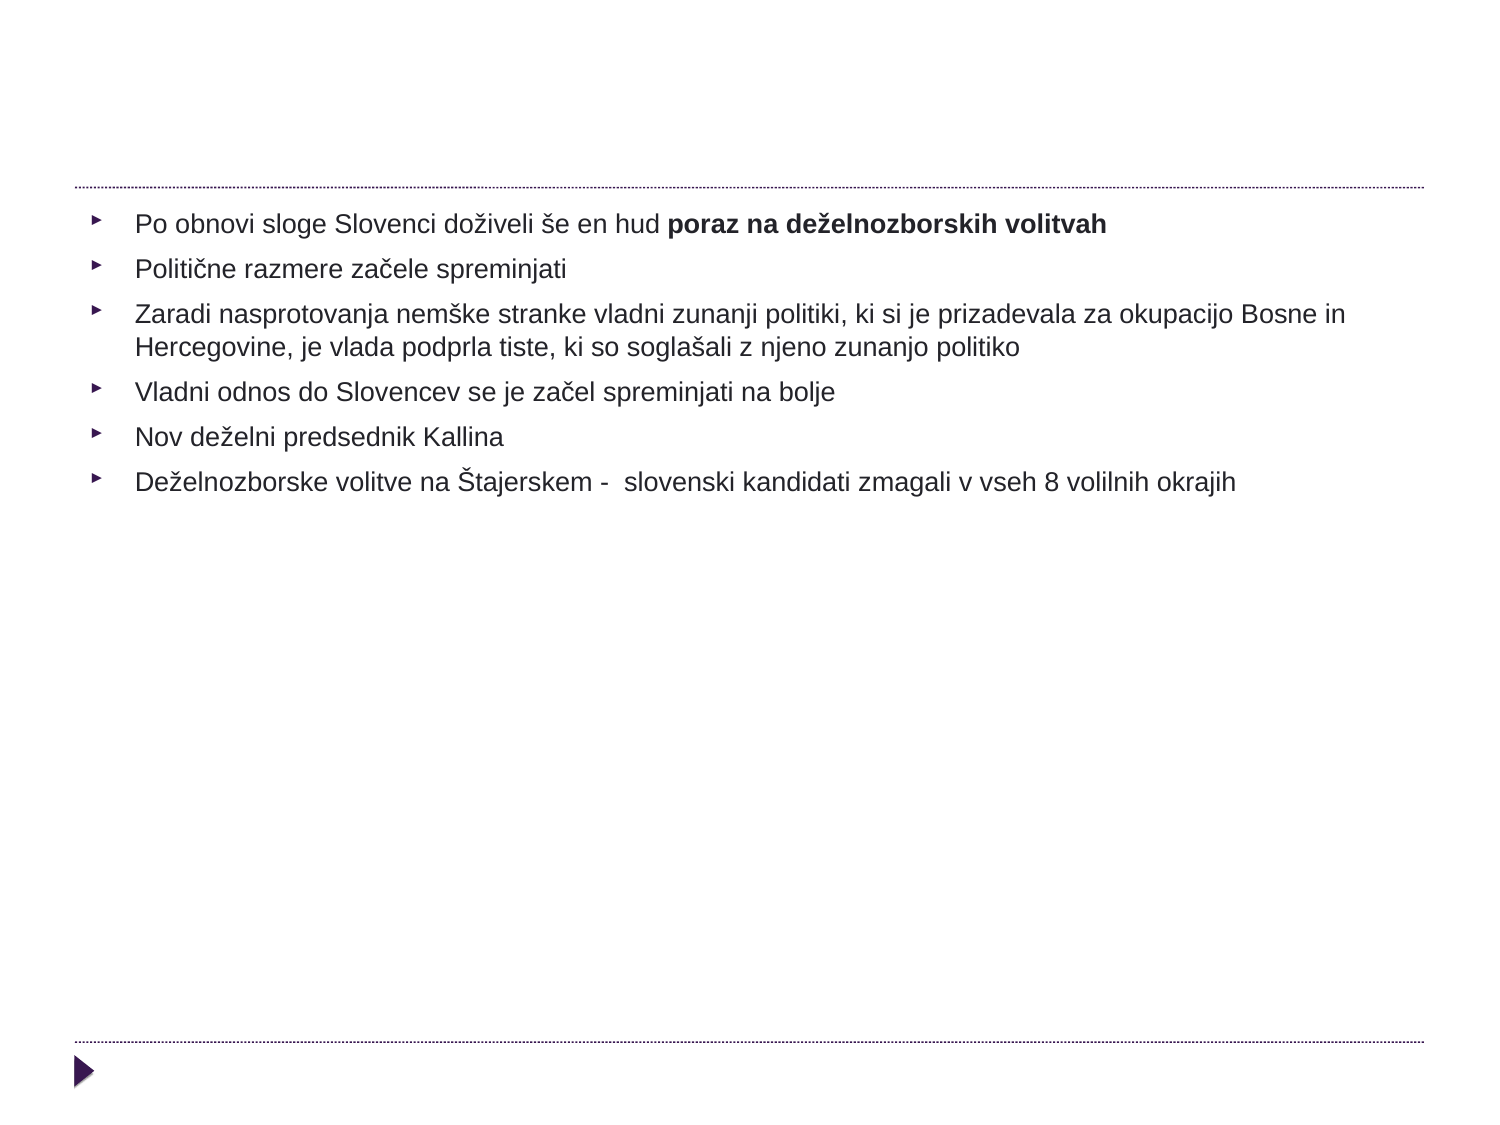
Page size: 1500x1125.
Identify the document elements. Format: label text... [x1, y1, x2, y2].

list Po obnovi sloge Slovenci doživeli še en hud poraz na deželnozborskih volitvah Politične razmere začele spreminjati Zaradi nasprotovanja nemške stranke vladni zunanji politiki, ki si je prizadevala za okupacijo Bosne in Hercegovine, je vlada podprla tiste, ki so soglašali z njeno zunanjo politiko Vladni odnos do Slovencev se je začel spreminjati na bolje Nov deželni predsednik Kallina Deželnozborske volitve na Štajerskem - slovenski kandidati zmagali v vseh 8 volilnih okrajih [75, 199, 1425, 1010]
